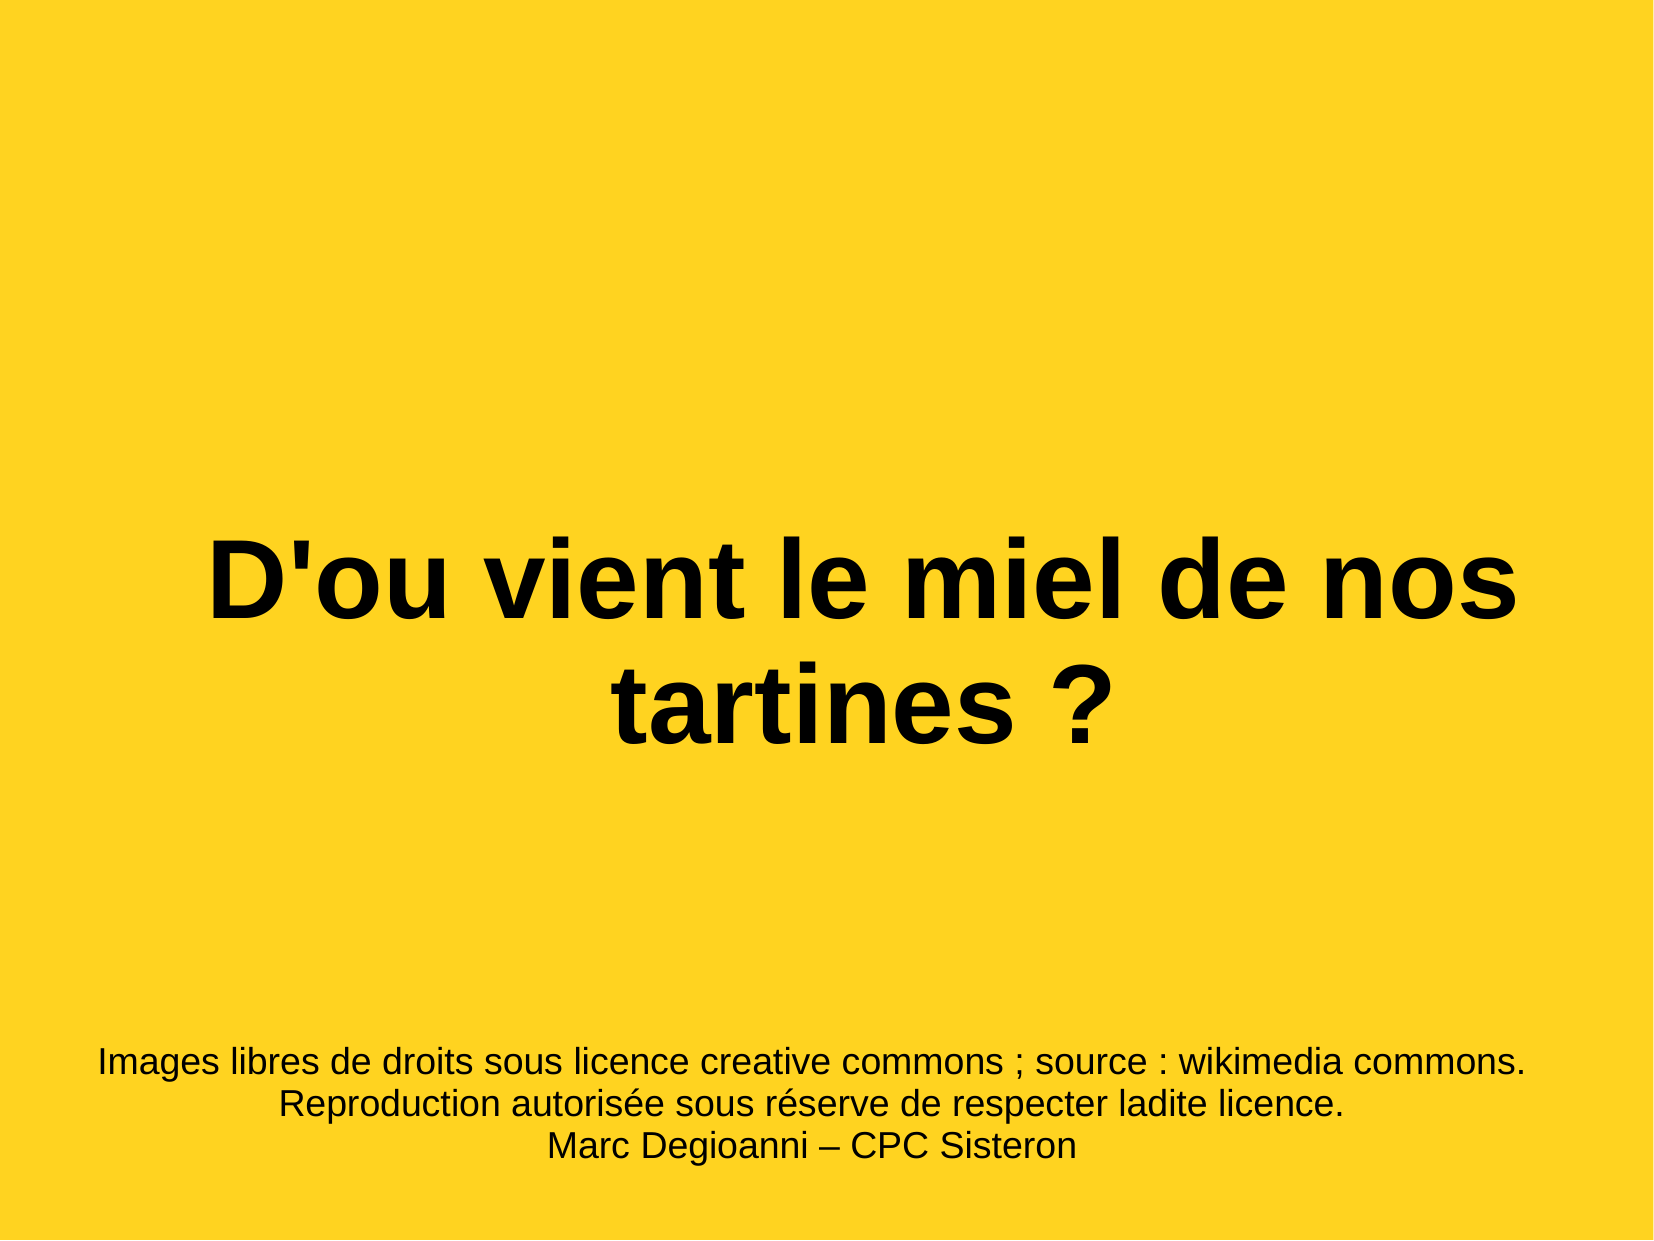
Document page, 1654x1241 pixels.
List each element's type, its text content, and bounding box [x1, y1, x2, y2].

text_box Images libres de droits sous licence creative commons ; source : wikimedia commons. Reproduction autorisée sous réserve de respecter ladite licence. Marc Degioanni – CPC Sisteron [59, 1033, 1565, 1182]
subtitle D'ou vient le miel de nos tartines ? [120, 119, 1609, 1165]
